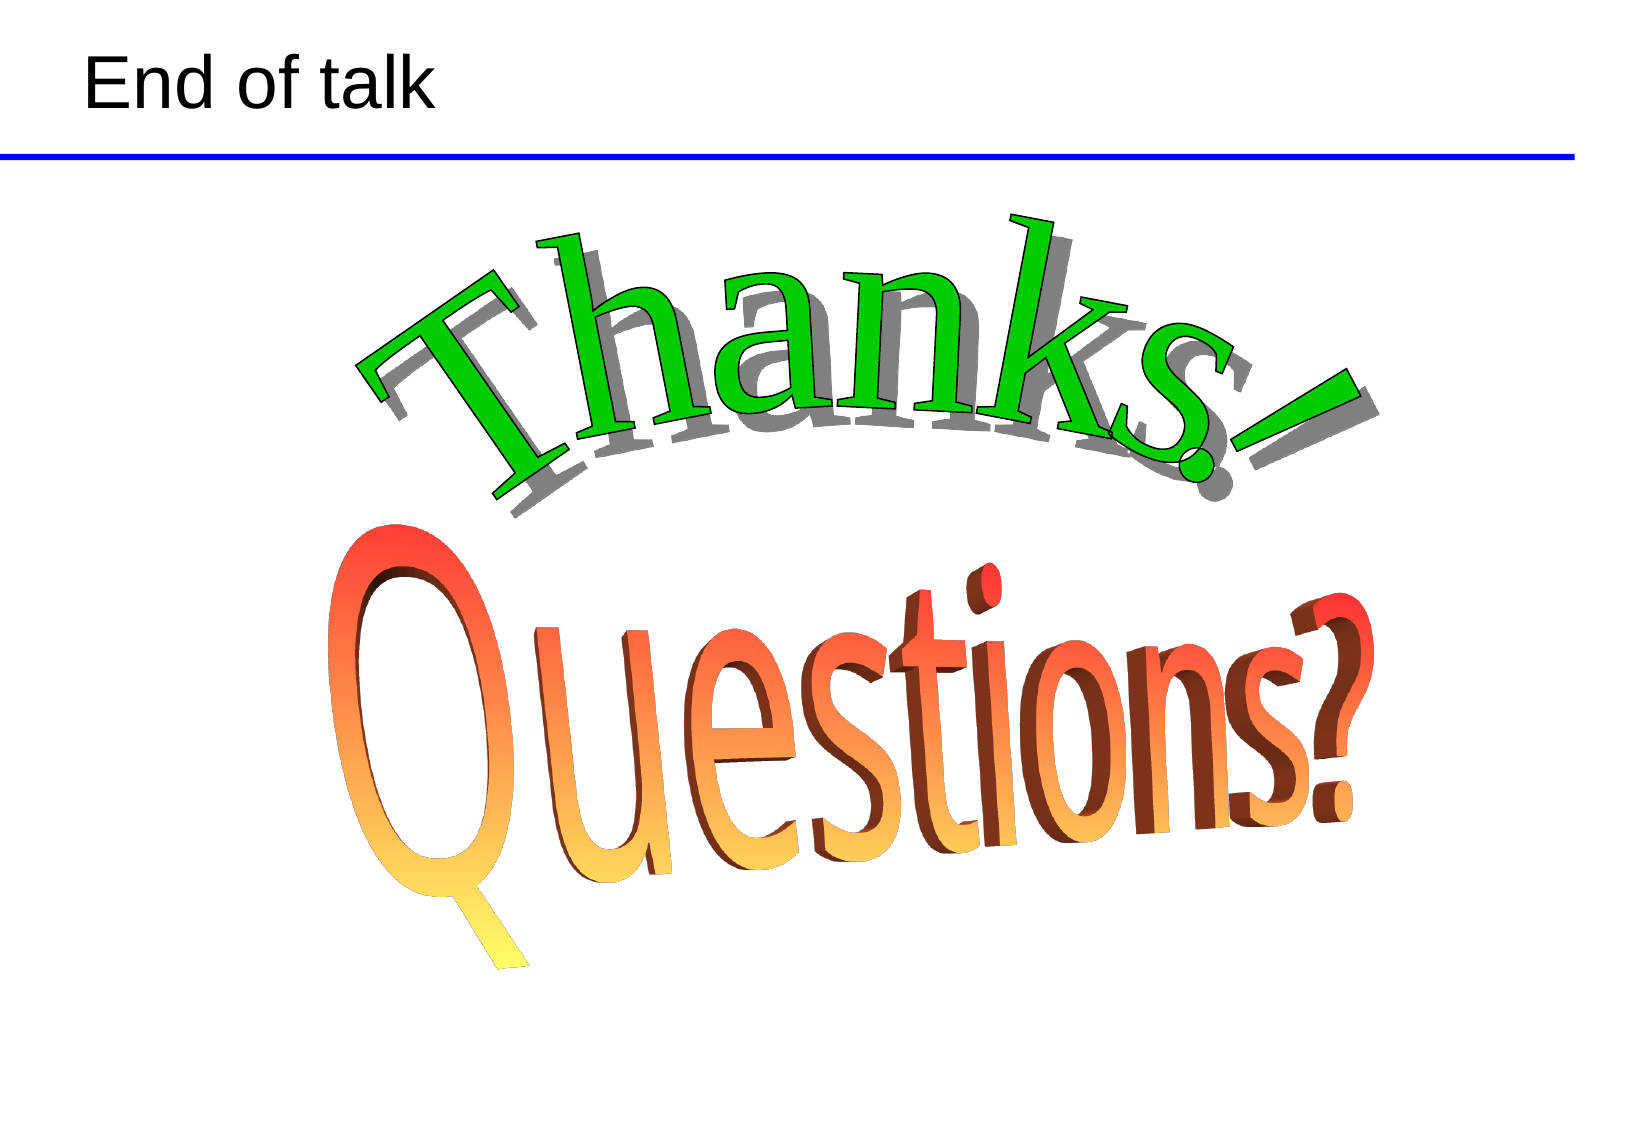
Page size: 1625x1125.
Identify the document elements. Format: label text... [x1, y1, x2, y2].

text_box Thanks! [976, 214, 1234, 483]
text_box End of talk [67, 27, 1544, 131]
text_box Thanks! [1230, 368, 1361, 452]
text_box Thanks! [536, 233, 712, 440]
text_box Thanks! [355, 269, 570, 500]
text_box Thanks! [714, 272, 833, 414]
text_box Thanks! [837, 272, 972, 413]
